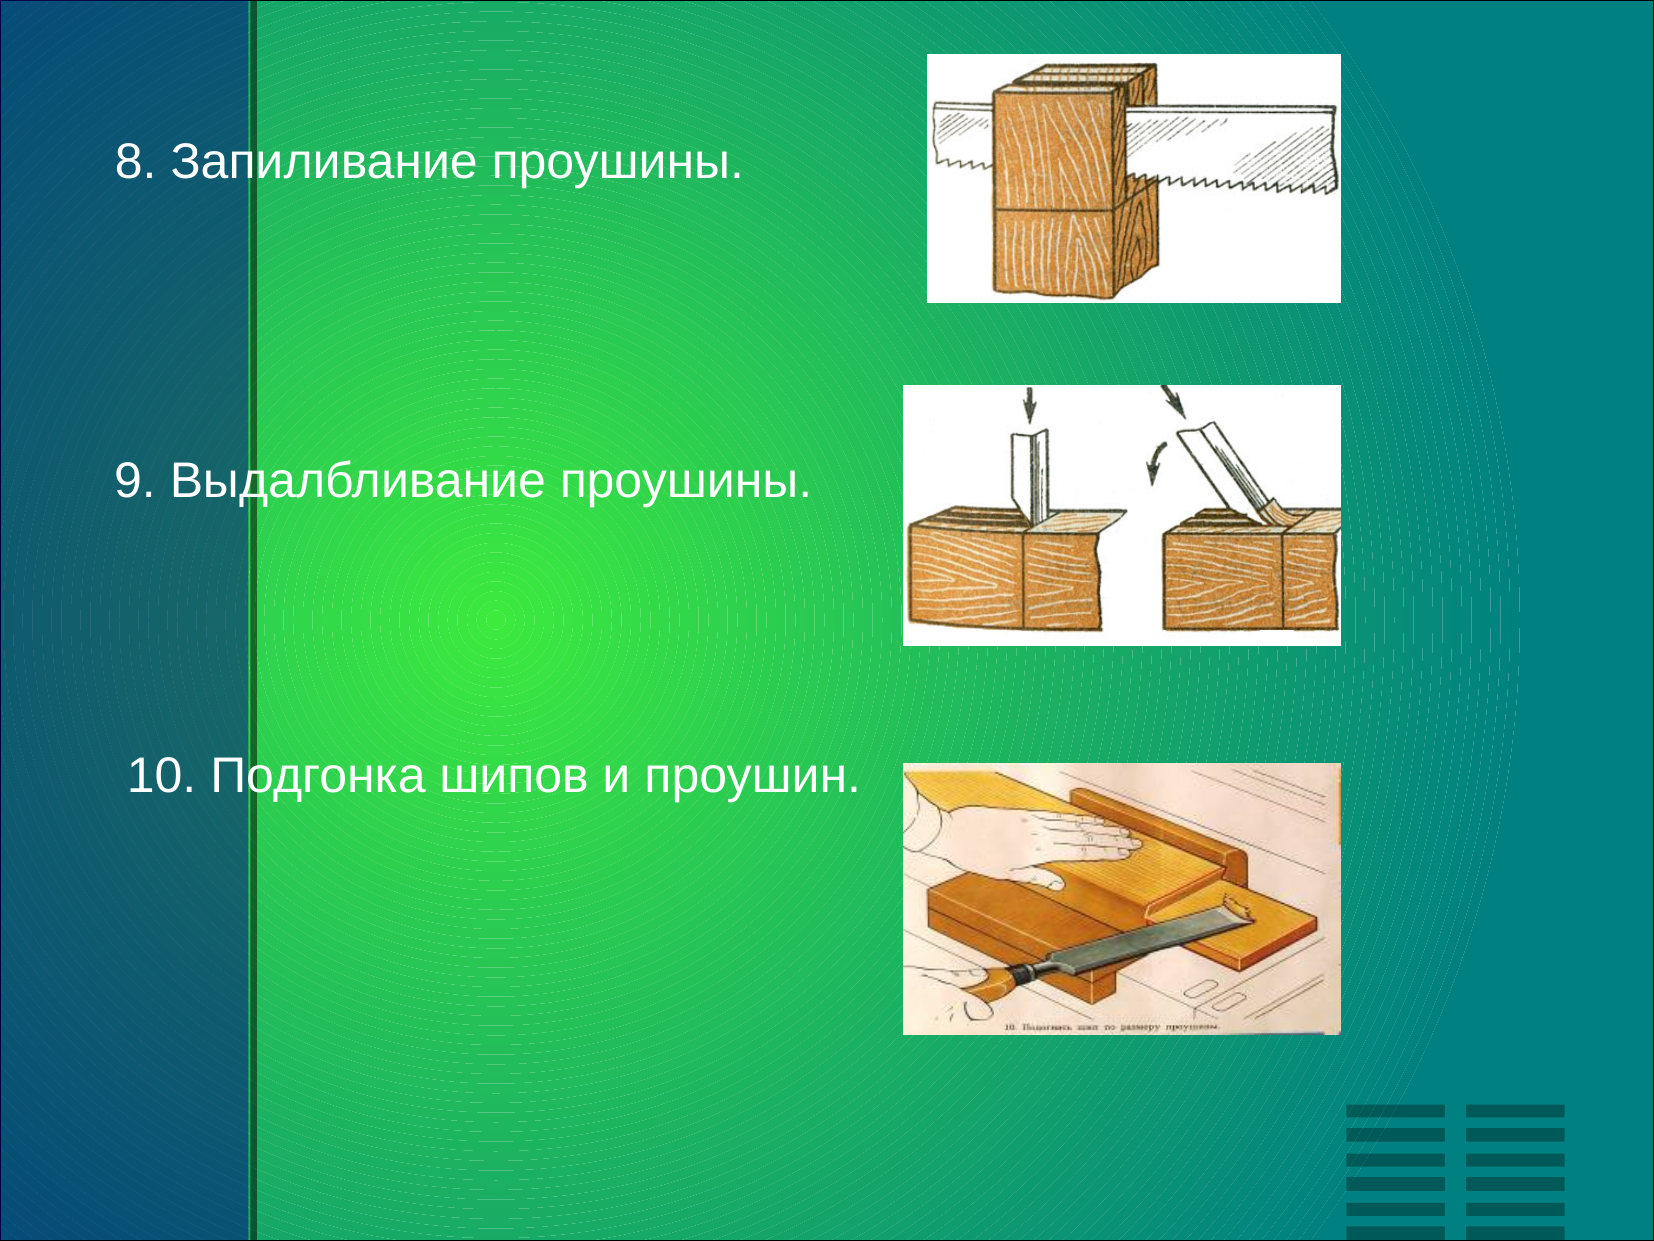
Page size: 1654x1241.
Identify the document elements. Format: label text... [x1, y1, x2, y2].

chart [927, 54, 1341, 303]
text_box 9. Выдалбливание проушины. [29, 444, 903, 516]
text_box 10. Подгонка шипов и проушин. [112, 739, 1265, 811]
picture [903, 763, 1341, 1035]
chart [903, 385, 1341, 646]
text_box 8. Запиливание проушины. [100, 125, 927, 197]
